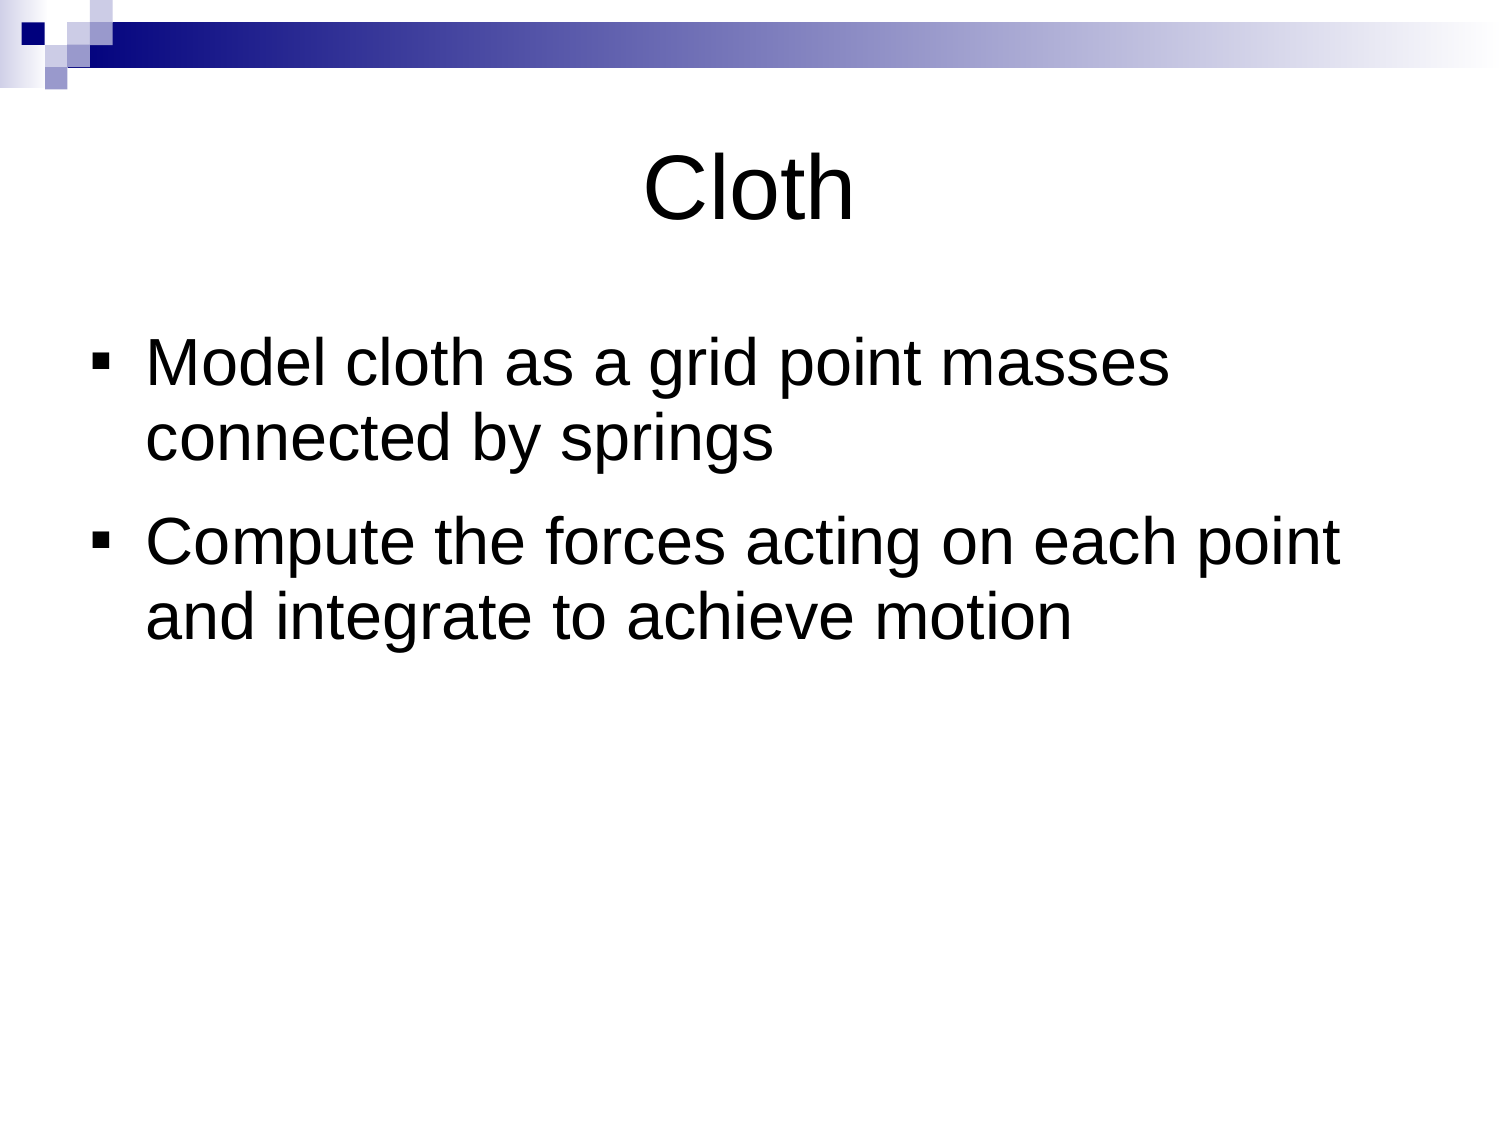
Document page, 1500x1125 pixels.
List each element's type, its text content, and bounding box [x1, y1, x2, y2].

title Cloth [75, 75, 1425, 300]
list Model cloth as a grid point masses connected by springs Compute the forces acting on each point and integrate to achieve motion [75, 324, 1425, 963]
